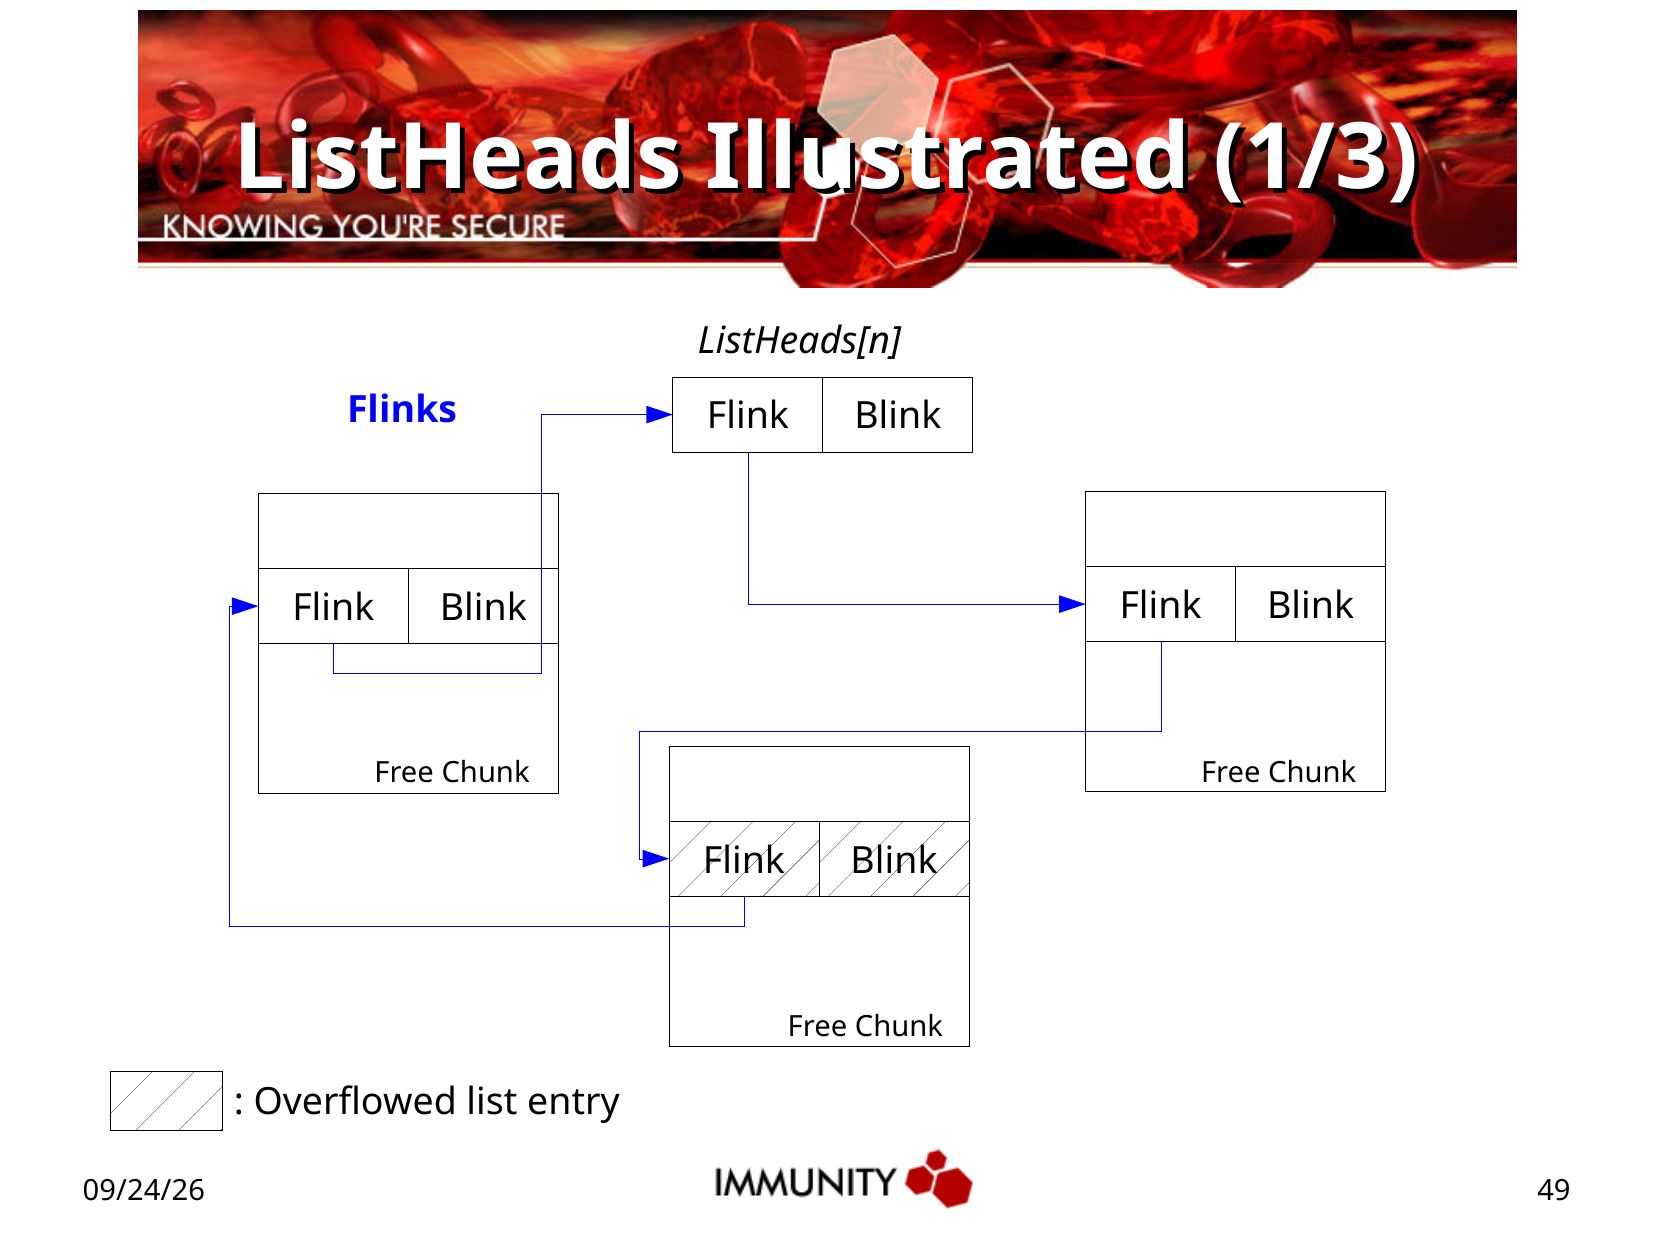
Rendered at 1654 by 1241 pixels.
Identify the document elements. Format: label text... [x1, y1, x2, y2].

text_box Blink [542, 568, 559, 644]
text_box Blink [819, 821, 970, 897]
text_box [110, 1071, 223, 1131]
text_box Free Chunk [359, 744, 566, 805]
text_box Flink [1085, 566, 1235, 642]
text_box Free Chunk [1186, 744, 1392, 805]
text_box Flink [258, 568, 408, 644]
text_box Free Chunk [772, 998, 979, 1059]
text_box ListHeads[n] [682, 305, 964, 380]
text_box Blink [822, 377, 973, 453]
picture [138, 257, 1517, 288]
picture [694, 1130, 984, 1235]
picture [138, 10, 1517, 49]
text_box Flink [669, 821, 819, 897]
title ListHeads Illustrated (1/3) [82, 49, 1571, 257]
text_box Flinks [332, 375, 488, 449]
text_box : Overflowed list entry [219, 1066, 727, 1141]
text_box Blink [1235, 566, 1386, 642]
text_box Blink [408, 568, 541, 644]
text_box Flink [672, 377, 822, 453]
